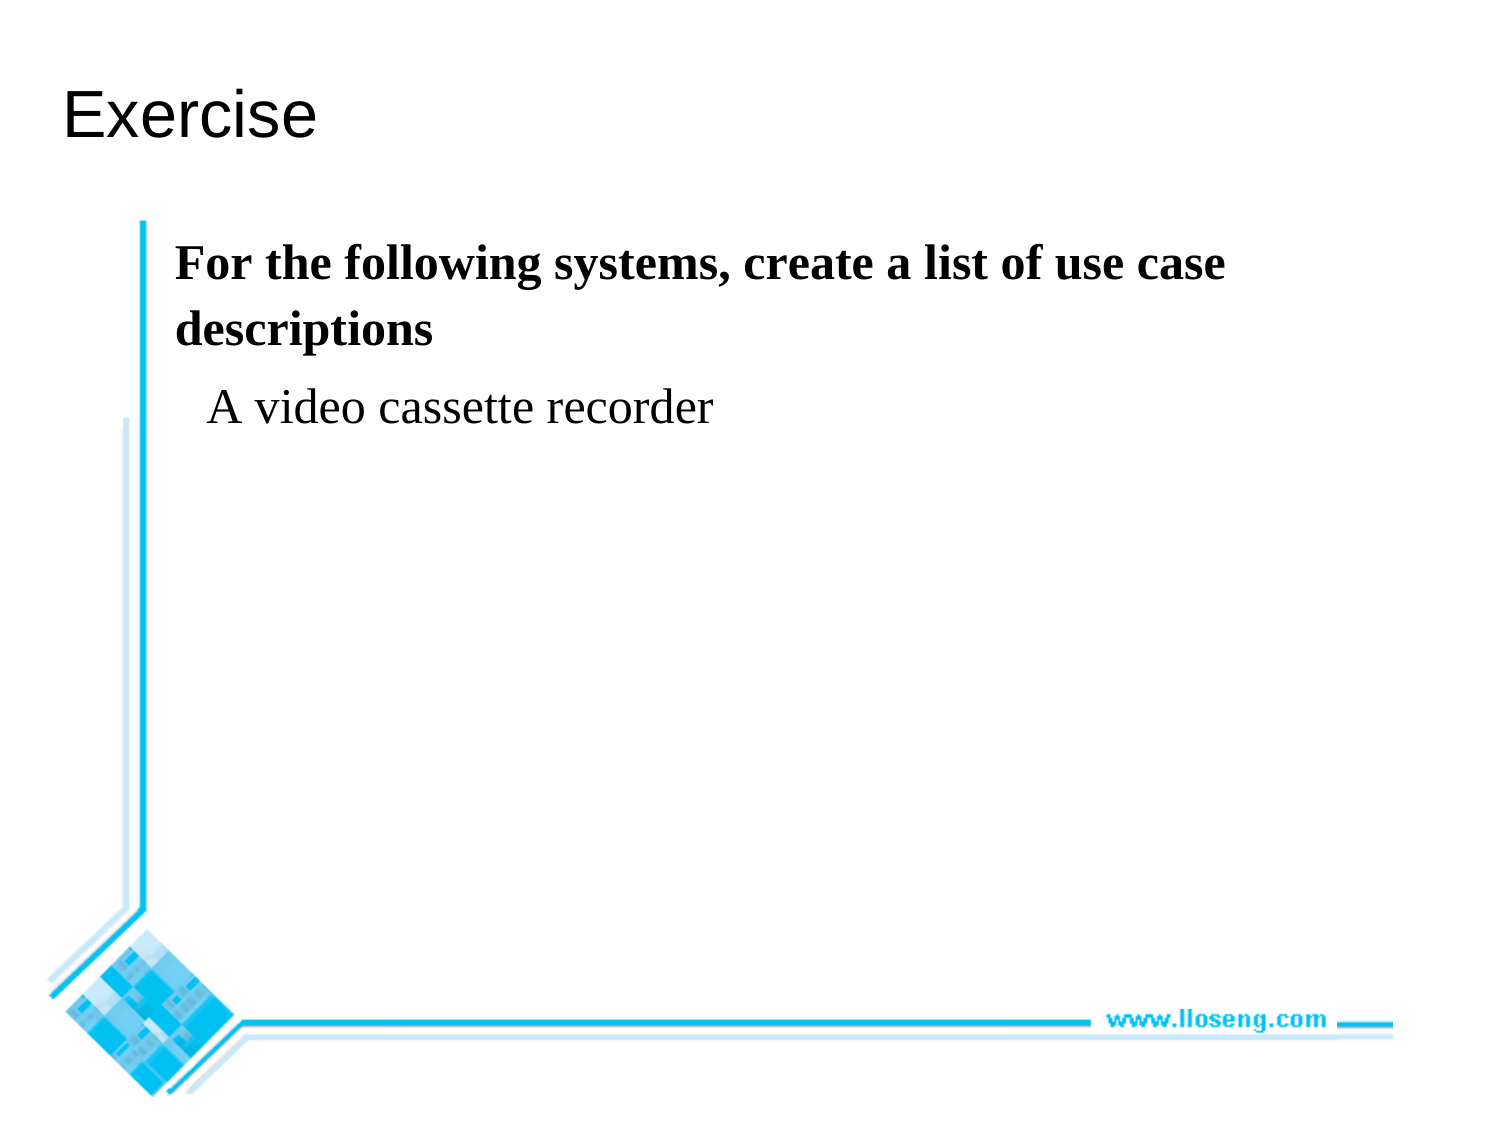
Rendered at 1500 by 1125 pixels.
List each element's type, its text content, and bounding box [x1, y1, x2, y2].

title Exercise [62, 37, 1413, 188]
list For the following systems, create a list of use case descriptions A video cassette recorder [174, 224, 1413, 1013]
picture [35, 209, 1393, 1099]
